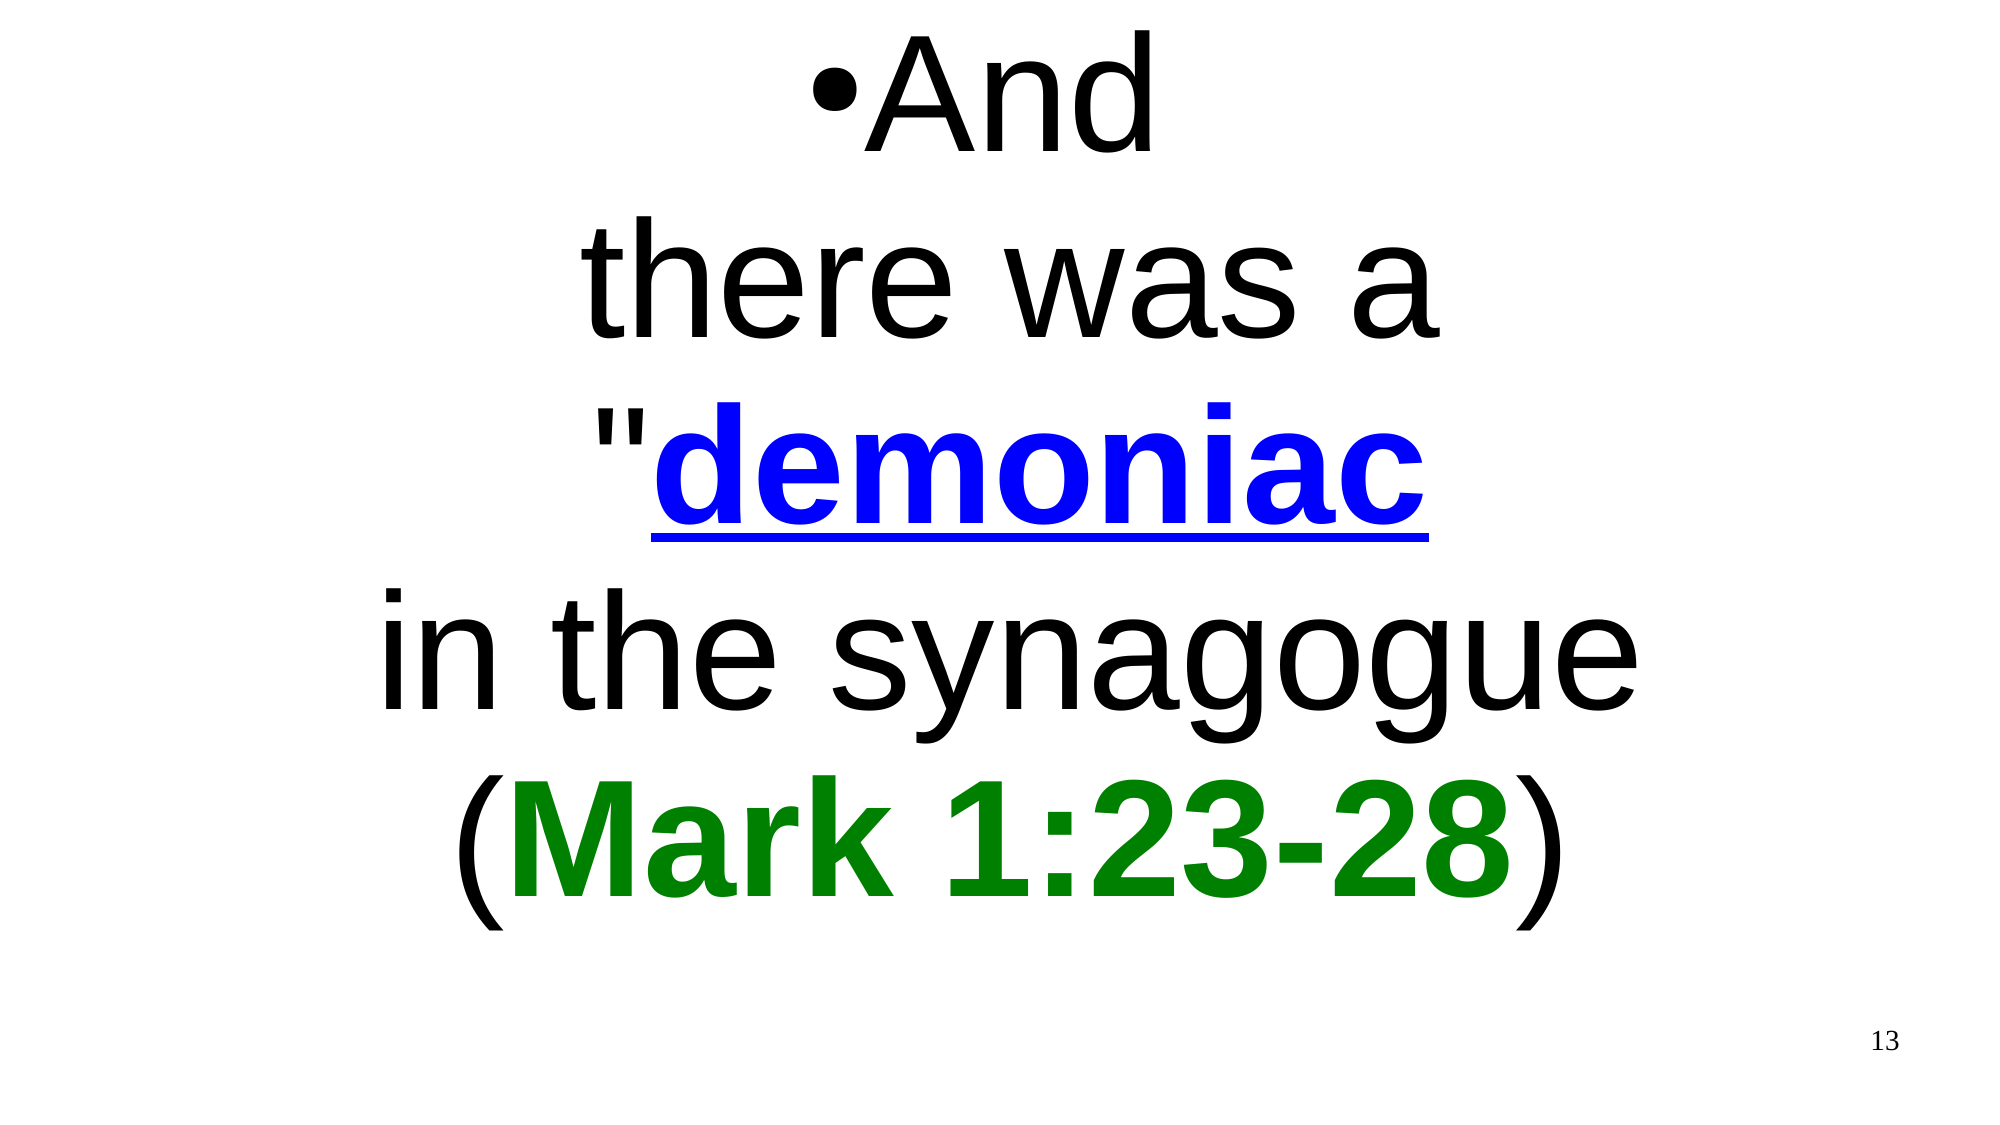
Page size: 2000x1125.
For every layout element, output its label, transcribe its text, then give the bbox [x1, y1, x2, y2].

list And there was a "demoniac in the synagogue (Mark 1:23-28) [0, 0, 1996, 1123]
